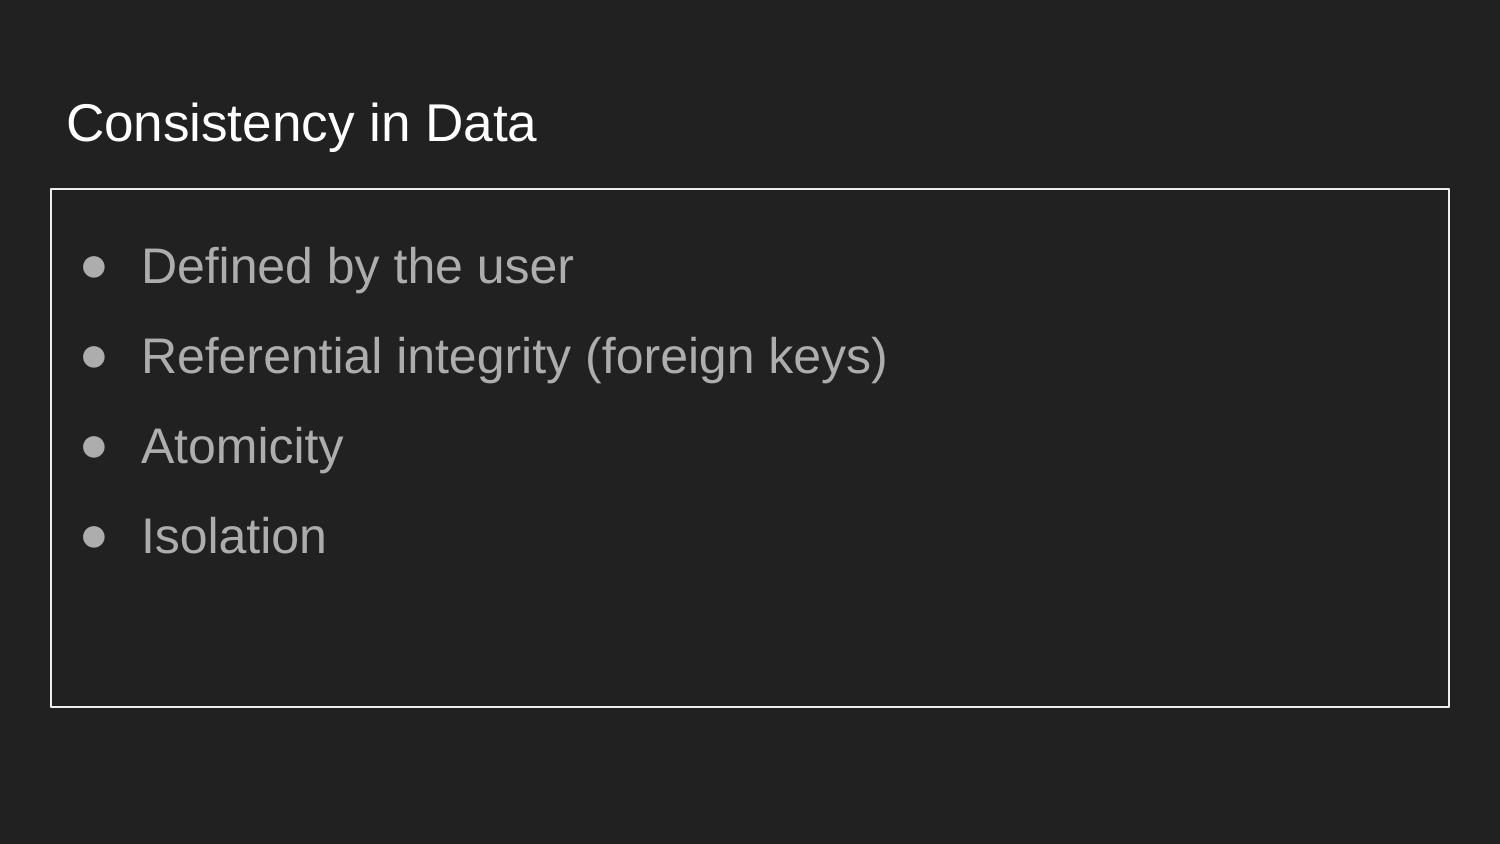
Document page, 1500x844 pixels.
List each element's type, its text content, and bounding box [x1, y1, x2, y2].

list Defined by the user Referential integrity (foreign keys) Atomicity Isolation [51, 189, 1449, 708]
title Consistency in Data [51, 72, 1449, 167]
